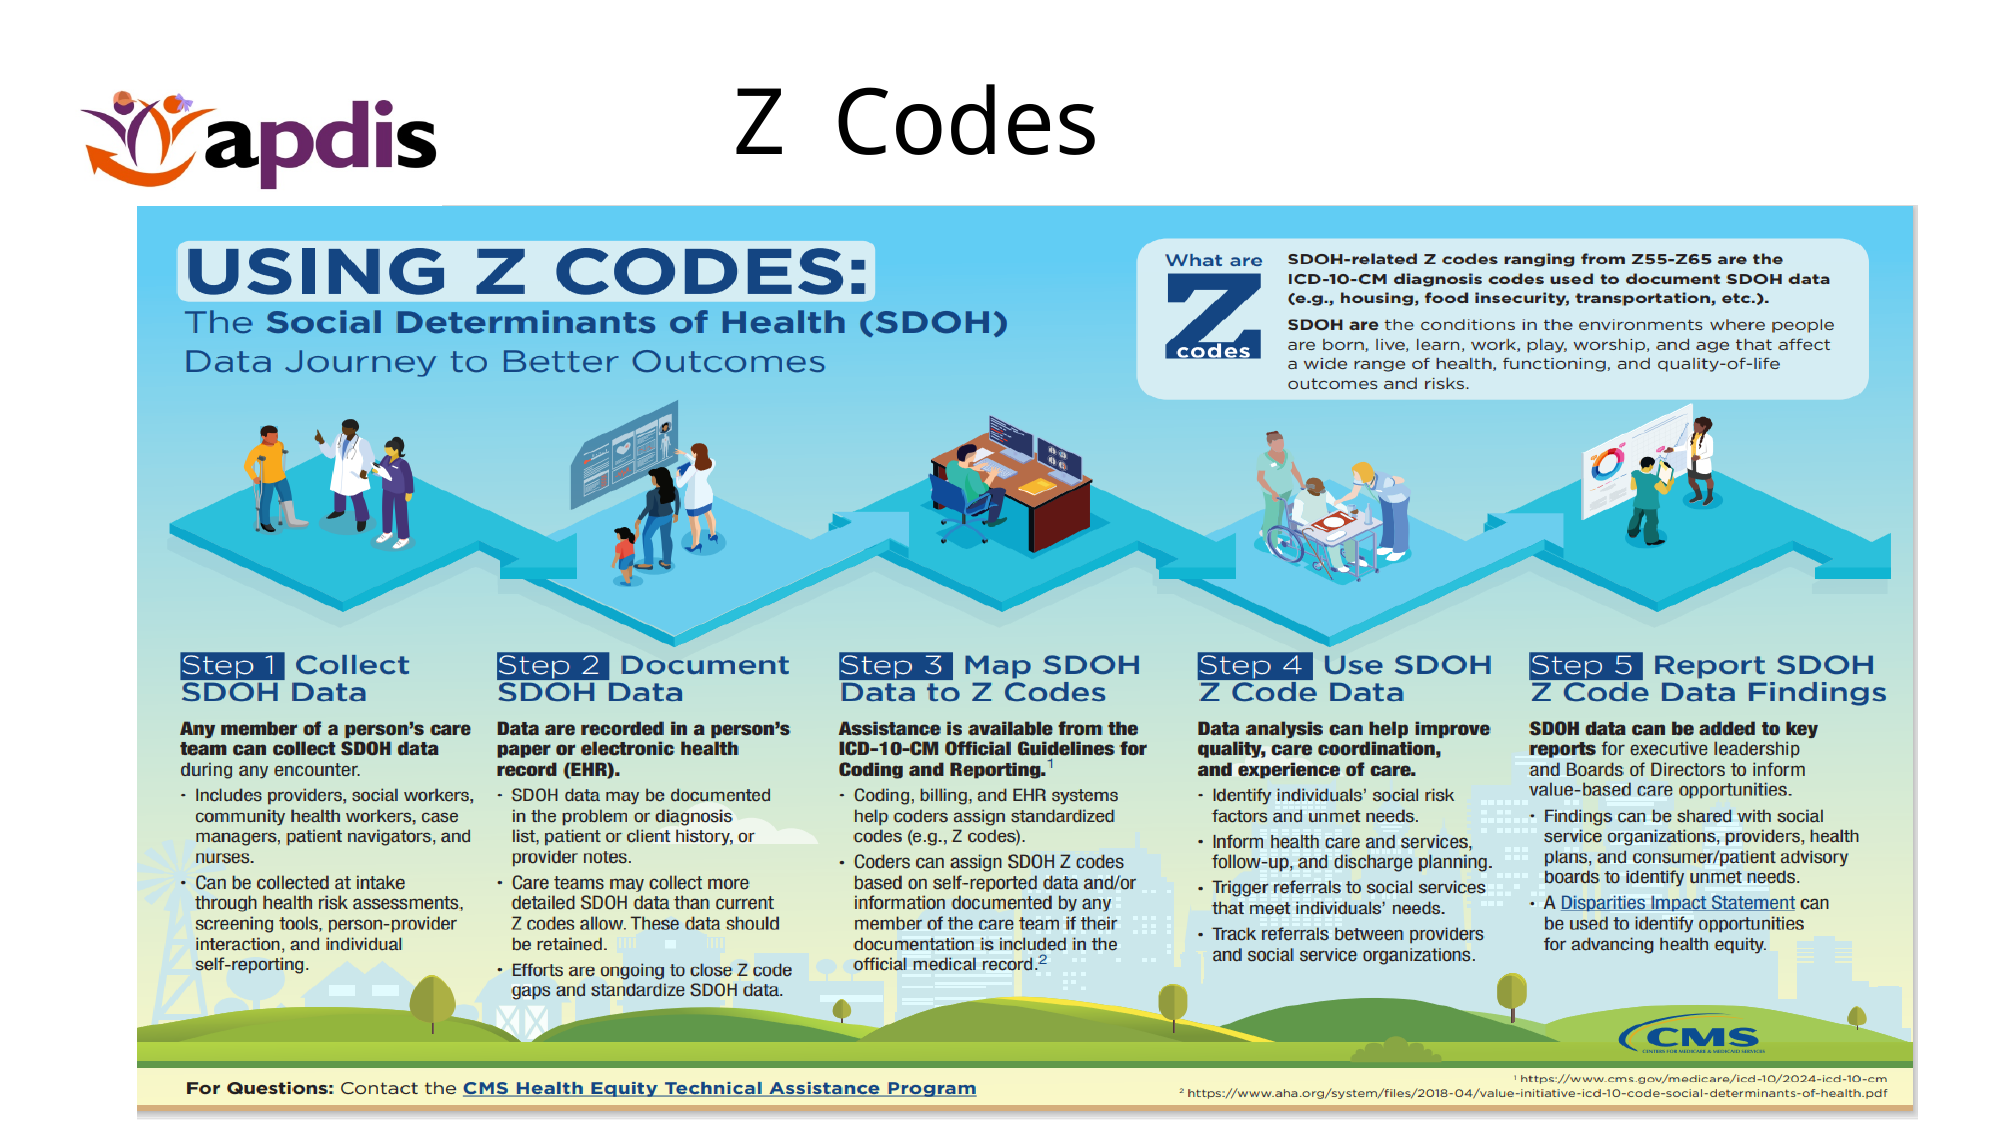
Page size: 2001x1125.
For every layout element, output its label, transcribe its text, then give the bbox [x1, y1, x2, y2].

picture [57, 71, 1918, 1120]
title Z Codes [148, 28, 1863, 205]
